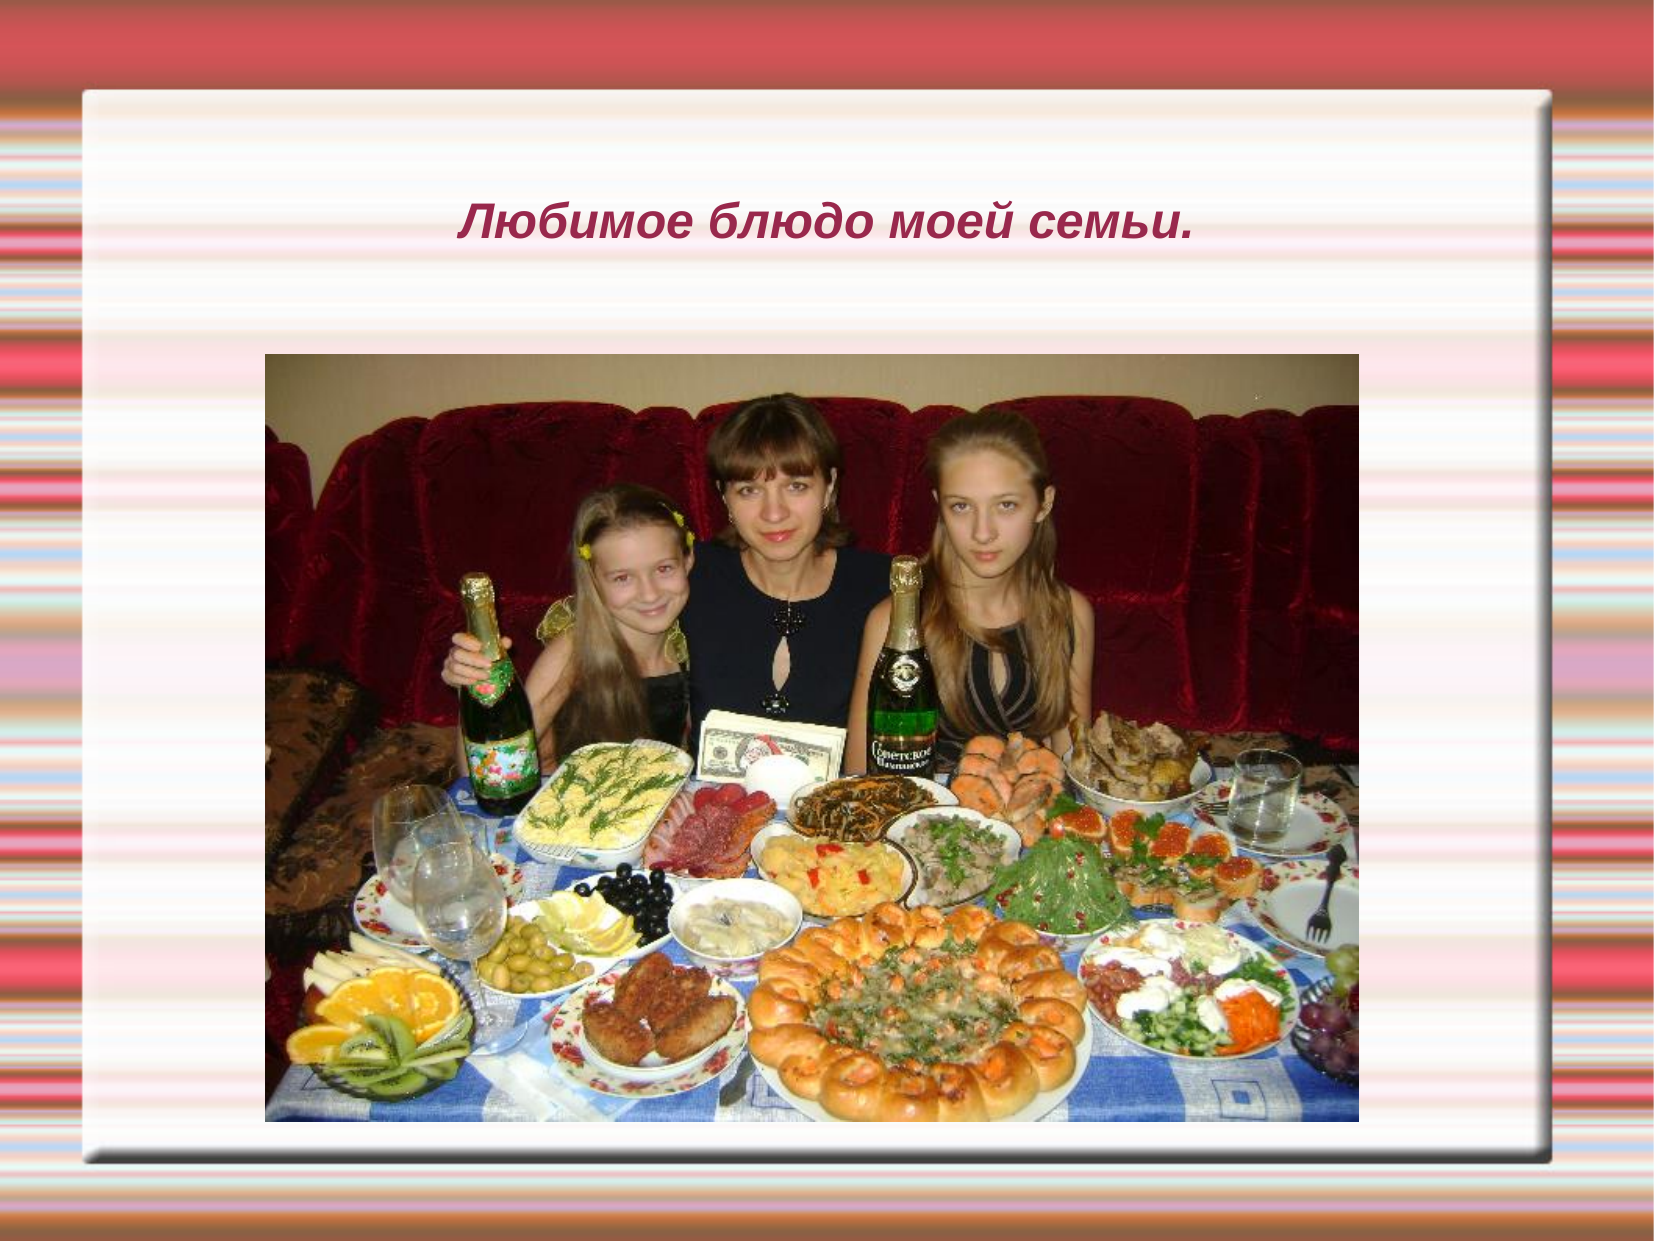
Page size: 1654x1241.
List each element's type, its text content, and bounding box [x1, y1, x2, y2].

title Любимое блюдо моей семьи. [121, 114, 1534, 322]
picture [265, 354, 1359, 1123]
